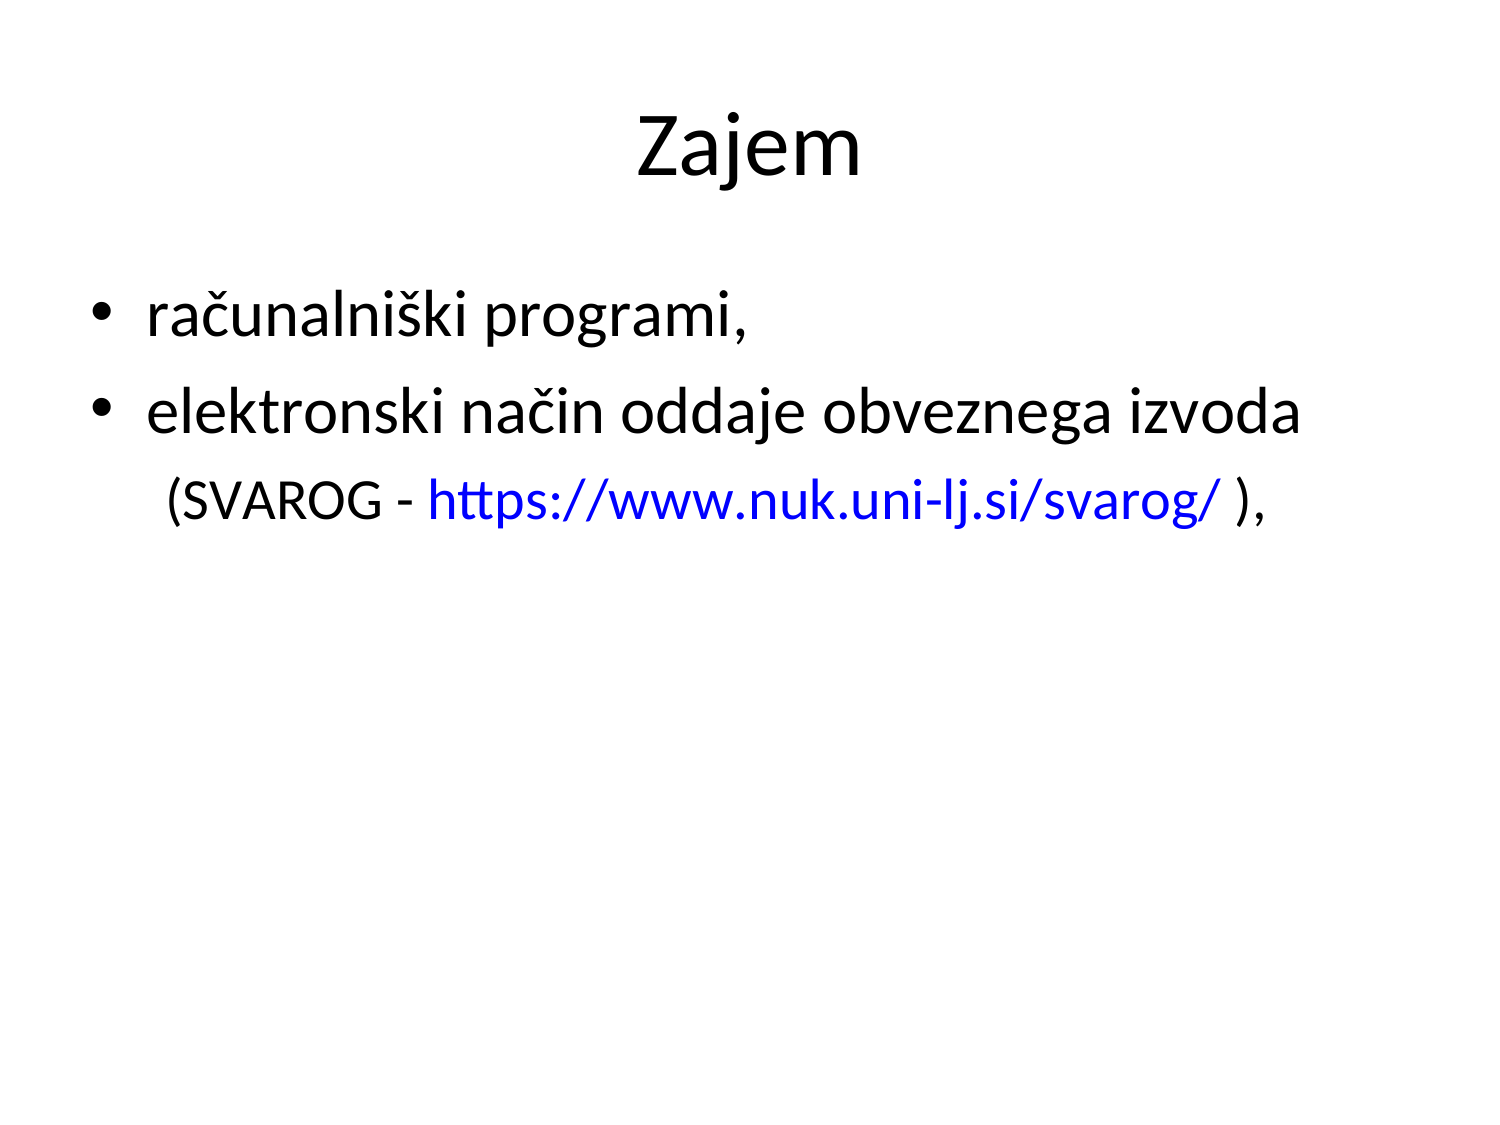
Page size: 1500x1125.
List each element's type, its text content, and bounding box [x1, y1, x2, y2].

list računalniški programi, elektronski način oddaje obveznega izvoda (SVAROG - https://www.nuk.uni-lj.si/svarog/ ), [75, 262, 1426, 1006]
title Zajem [75, 45, 1426, 233]
